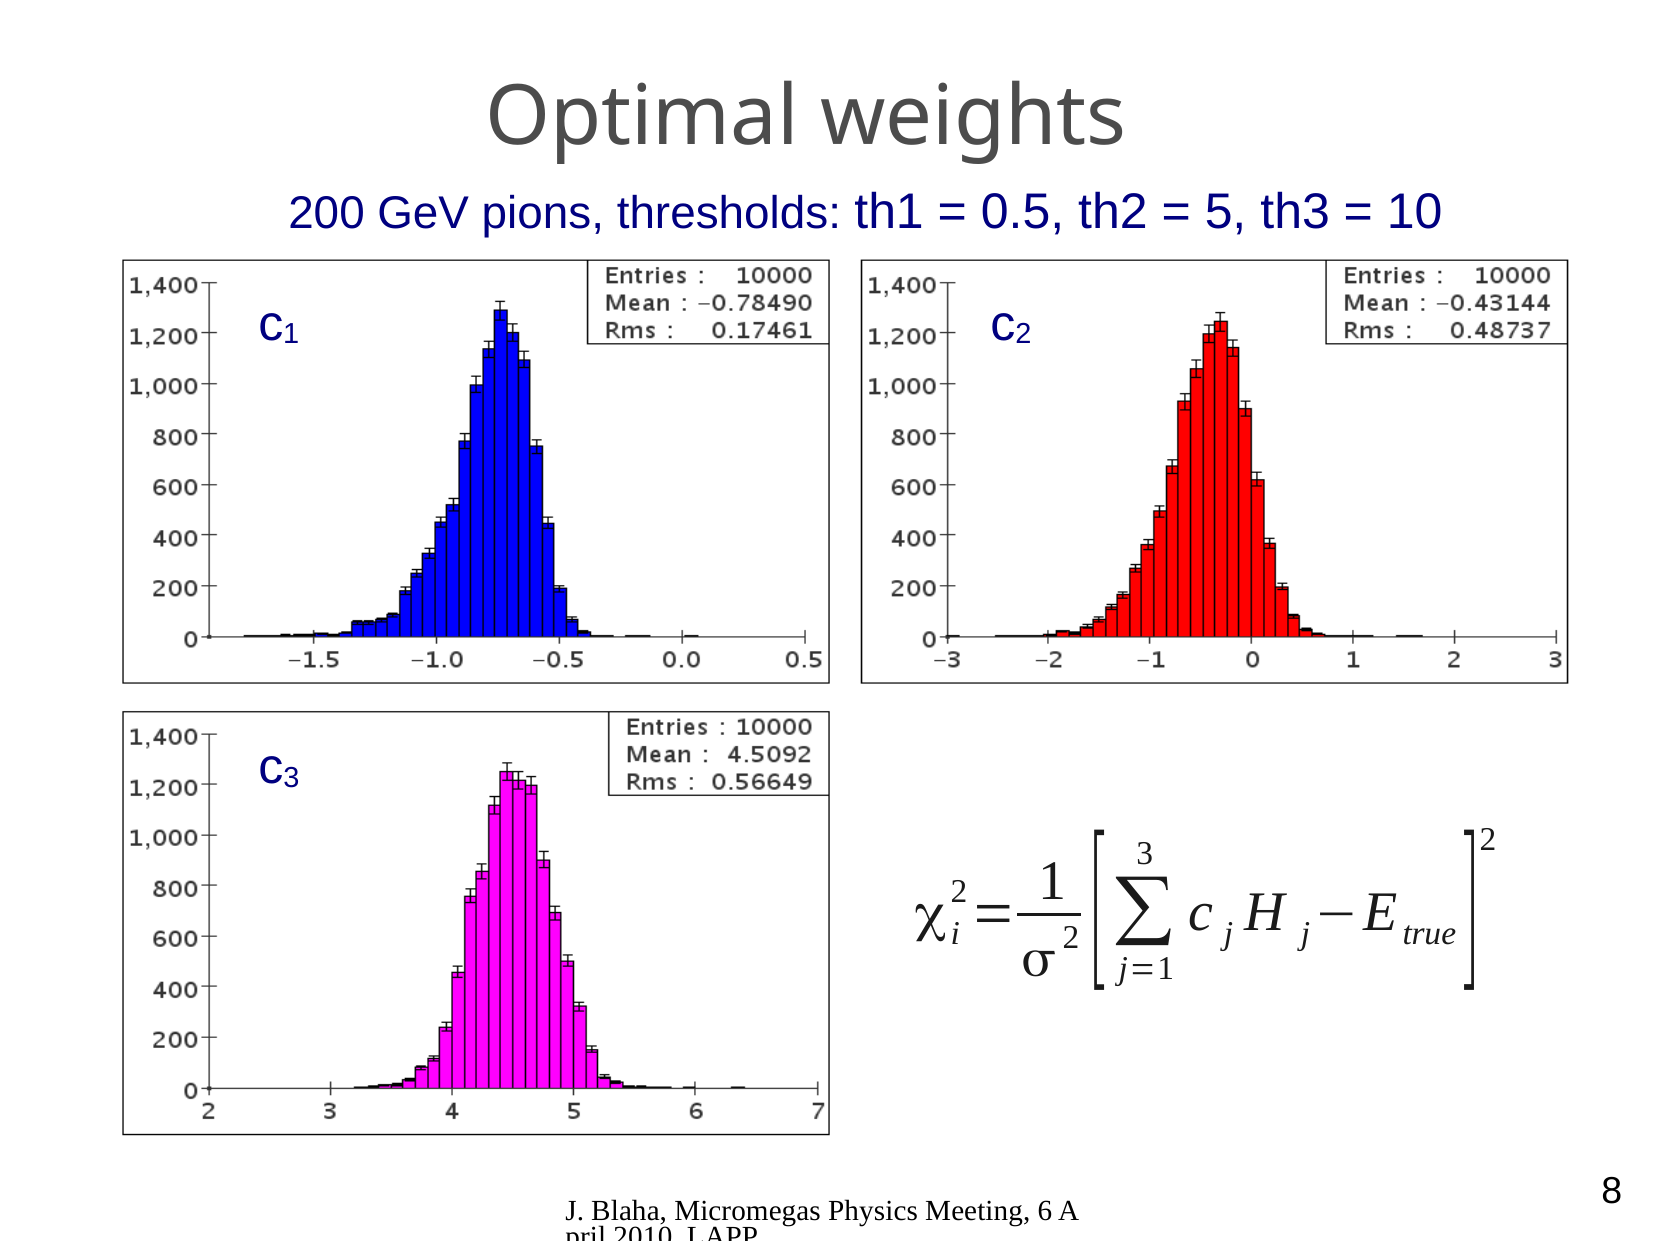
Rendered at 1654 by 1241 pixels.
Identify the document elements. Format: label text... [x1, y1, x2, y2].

text_box 8 [1586, 1161, 1638, 1219]
text_box c3 [243, 730, 323, 819]
text_box c1 [243, 287, 323, 376]
text_box c2 [975, 287, 1055, 376]
picture [107, 246, 1584, 1149]
title Optimal weights [0, 18, 1634, 208]
text_box 200 GeV pions, thresholds: th1 = 0.5, th2 = 5, th3 = 10 [273, 175, 1502, 246]
chart [901, 822, 1510, 994]
